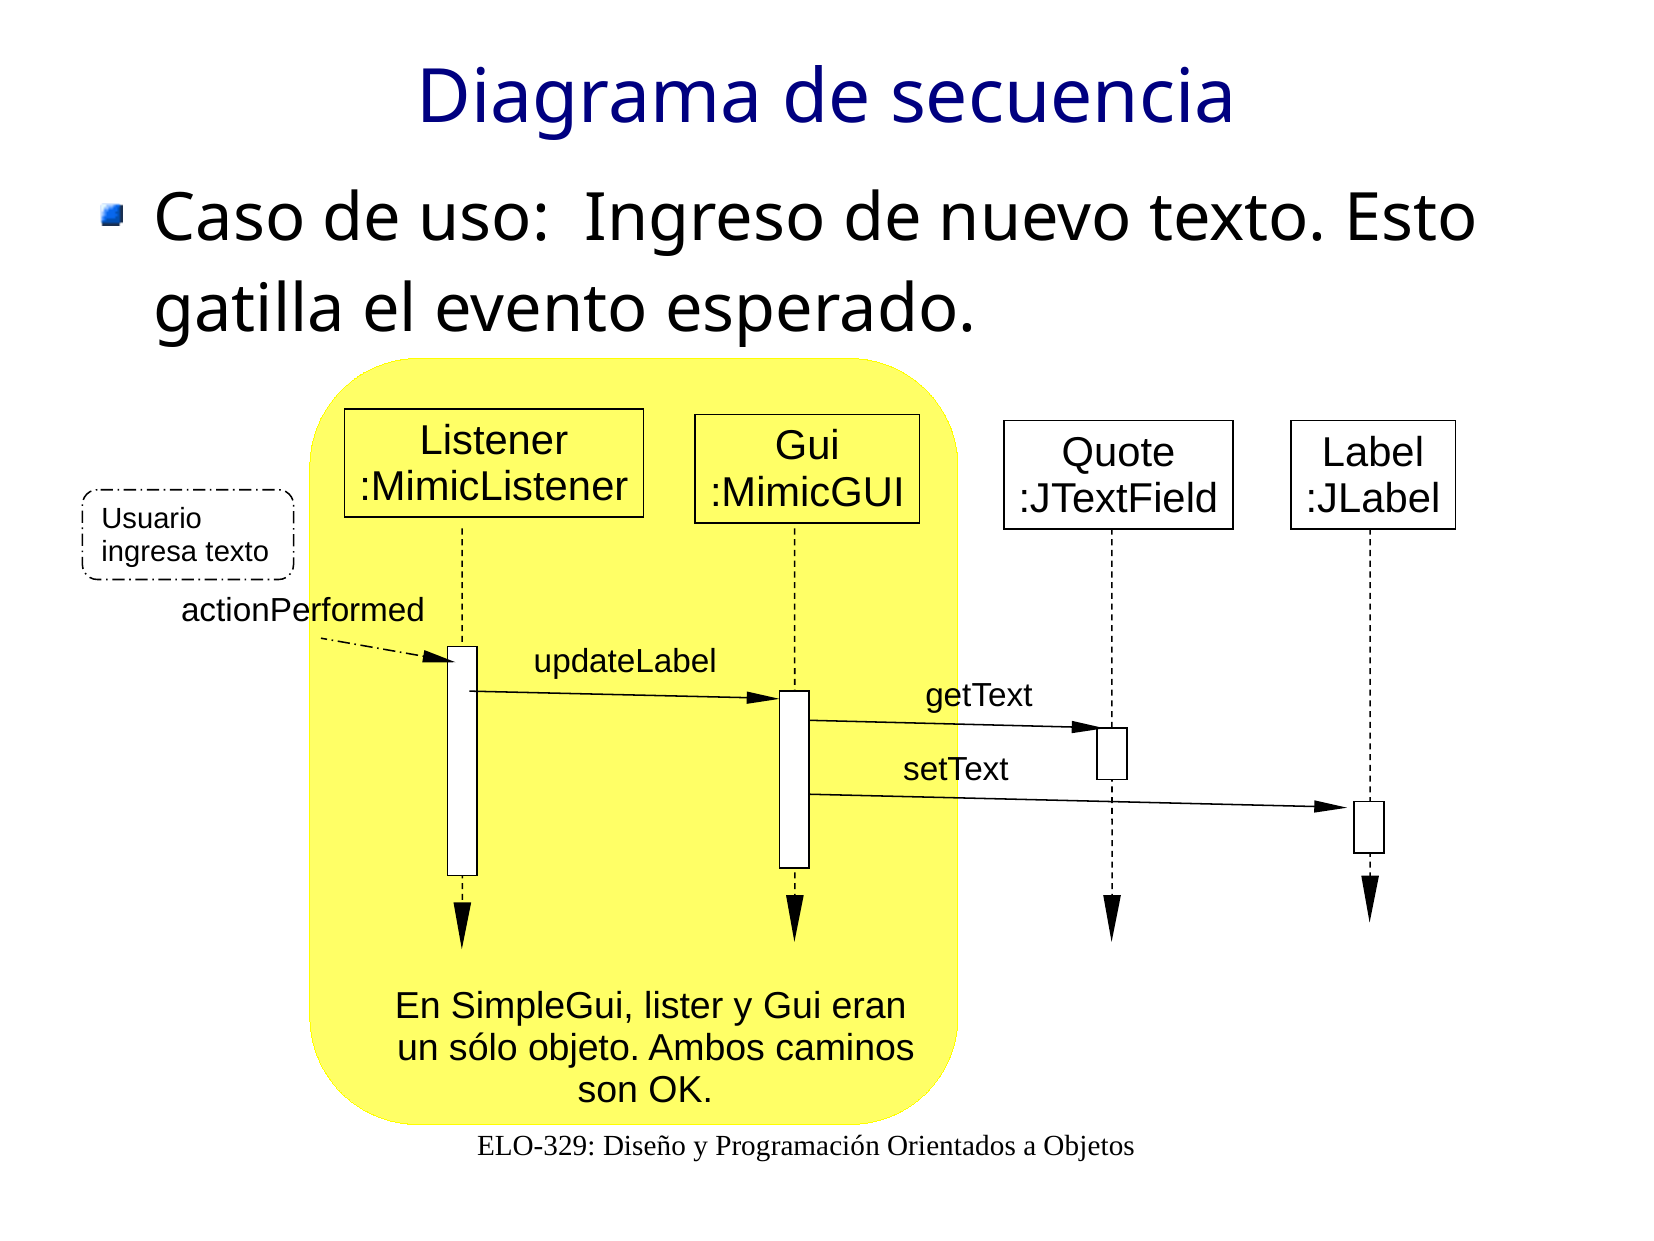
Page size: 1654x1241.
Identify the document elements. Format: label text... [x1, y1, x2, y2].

text_box [1354, 801, 1384, 854]
text_box Quote :JTextField [1003, 420, 1234, 530]
text_box Listener :MimicListener [344, 408, 644, 518]
text_box [309, 380, 958, 1114]
text_box Label :JLabel [1290, 420, 1456, 530]
text_box setText [888, 742, 1024, 795]
list Caso de uso: Ingreso de nuevo texto. Esto gatilla el evento esperado. [82, 169, 1571, 380]
text_box actionPerformed [166, 583, 441, 636]
title Diagrama de secuencia [82, 43, 1571, 145]
text_box Gui :MimicGUI [695, 414, 920, 524]
text_box En SimpleGui, lister y Gui eran un sólo objeto. Ambos caminos son OK. [371, 977, 932, 1132]
text_box updateLabel [519, 634, 732, 688]
text_box getText [910, 668, 1048, 722]
text_box [1097, 727, 1127, 780]
text_box Usuario ingresa texto [82, 489, 294, 580]
